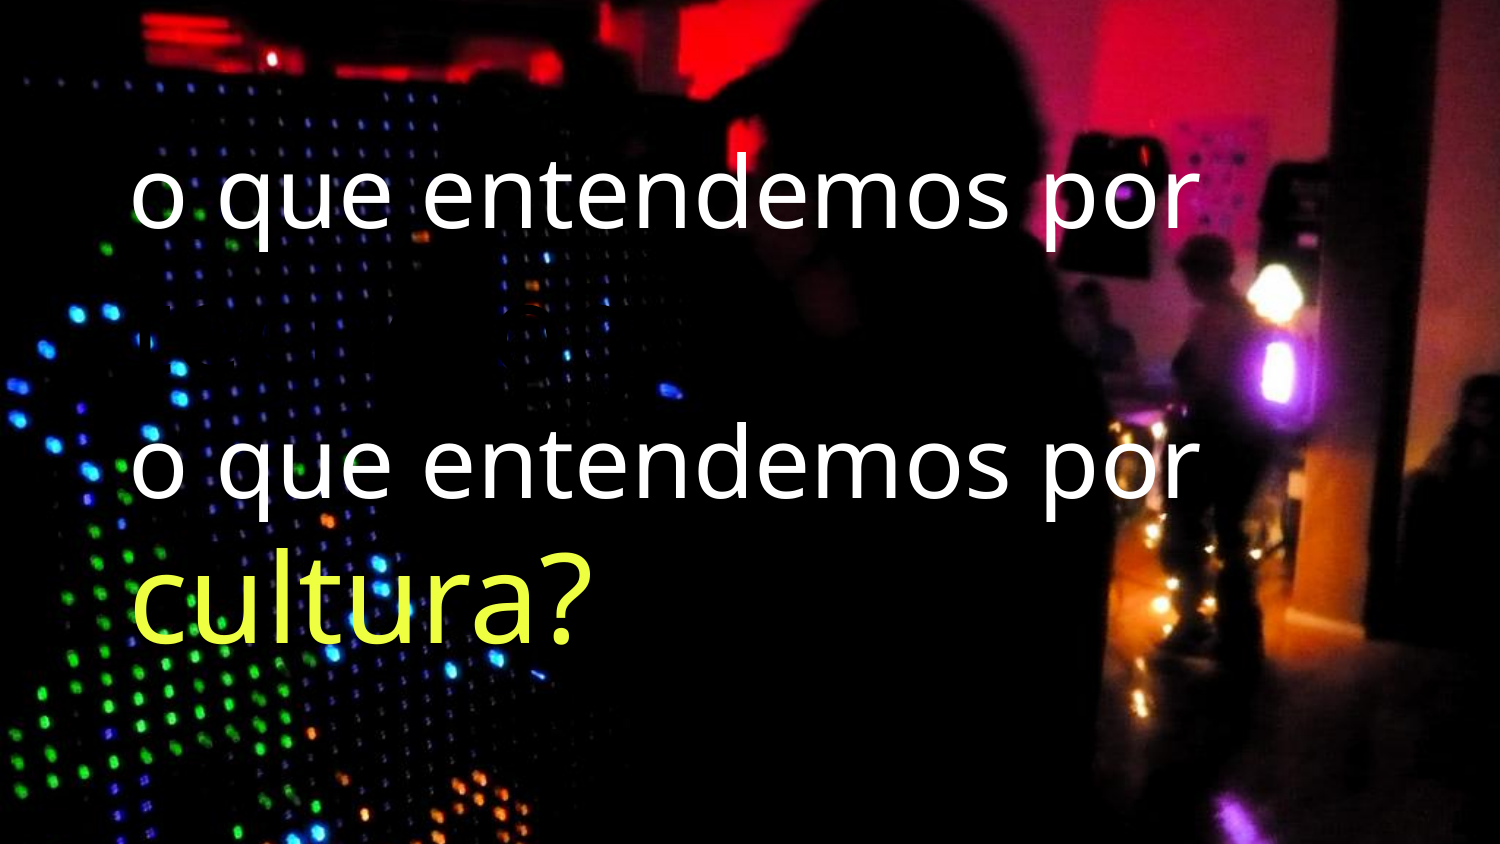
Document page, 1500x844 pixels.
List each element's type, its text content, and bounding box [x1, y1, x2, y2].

subtitle o que entendemos por tecnologia? o que entendemos por cultura? [113, 113, 1387, 620]
picture [0, 0, 1500, 844]
